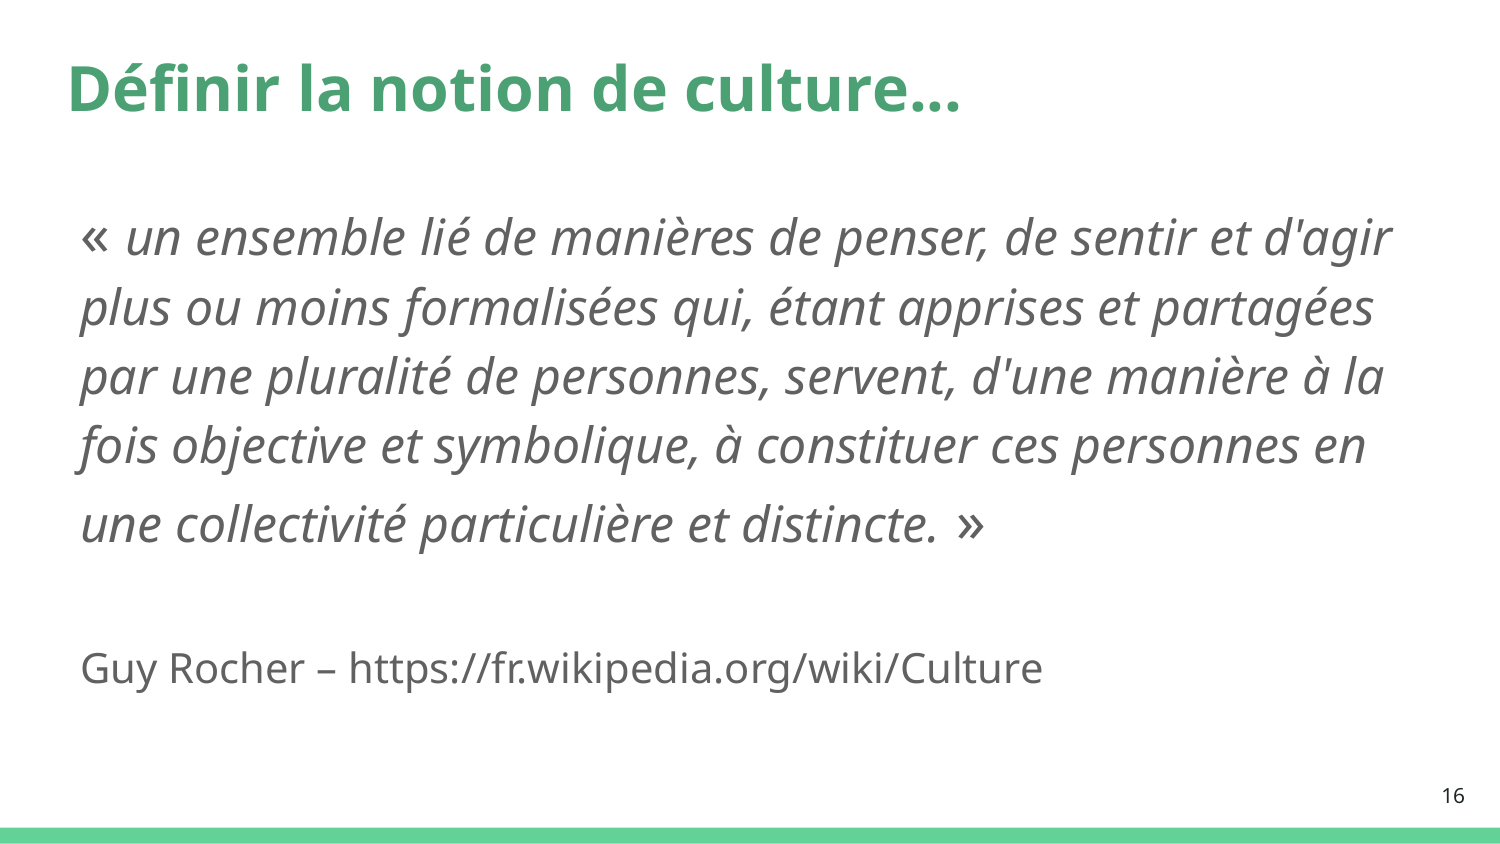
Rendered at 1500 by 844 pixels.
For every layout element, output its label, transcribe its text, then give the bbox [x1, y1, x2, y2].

list « un ensemble lié de manières de penser, de sentir et d'agir plus ou moins formalisées qui, étant apprises et partagées par une pluralité de personnes, servent, d'une manière à la fois objective et symbolique, à constituer ces personnes en une collectivité particulière et distincte. » Guy Rocher – https://fr.wikipedia.org/wiki/Culture [64, 171, 1465, 818]
title Définir la notion de culture... [51, 23, 1449, 117]
slide_number <numéro> [1389, 764, 1480, 830]
